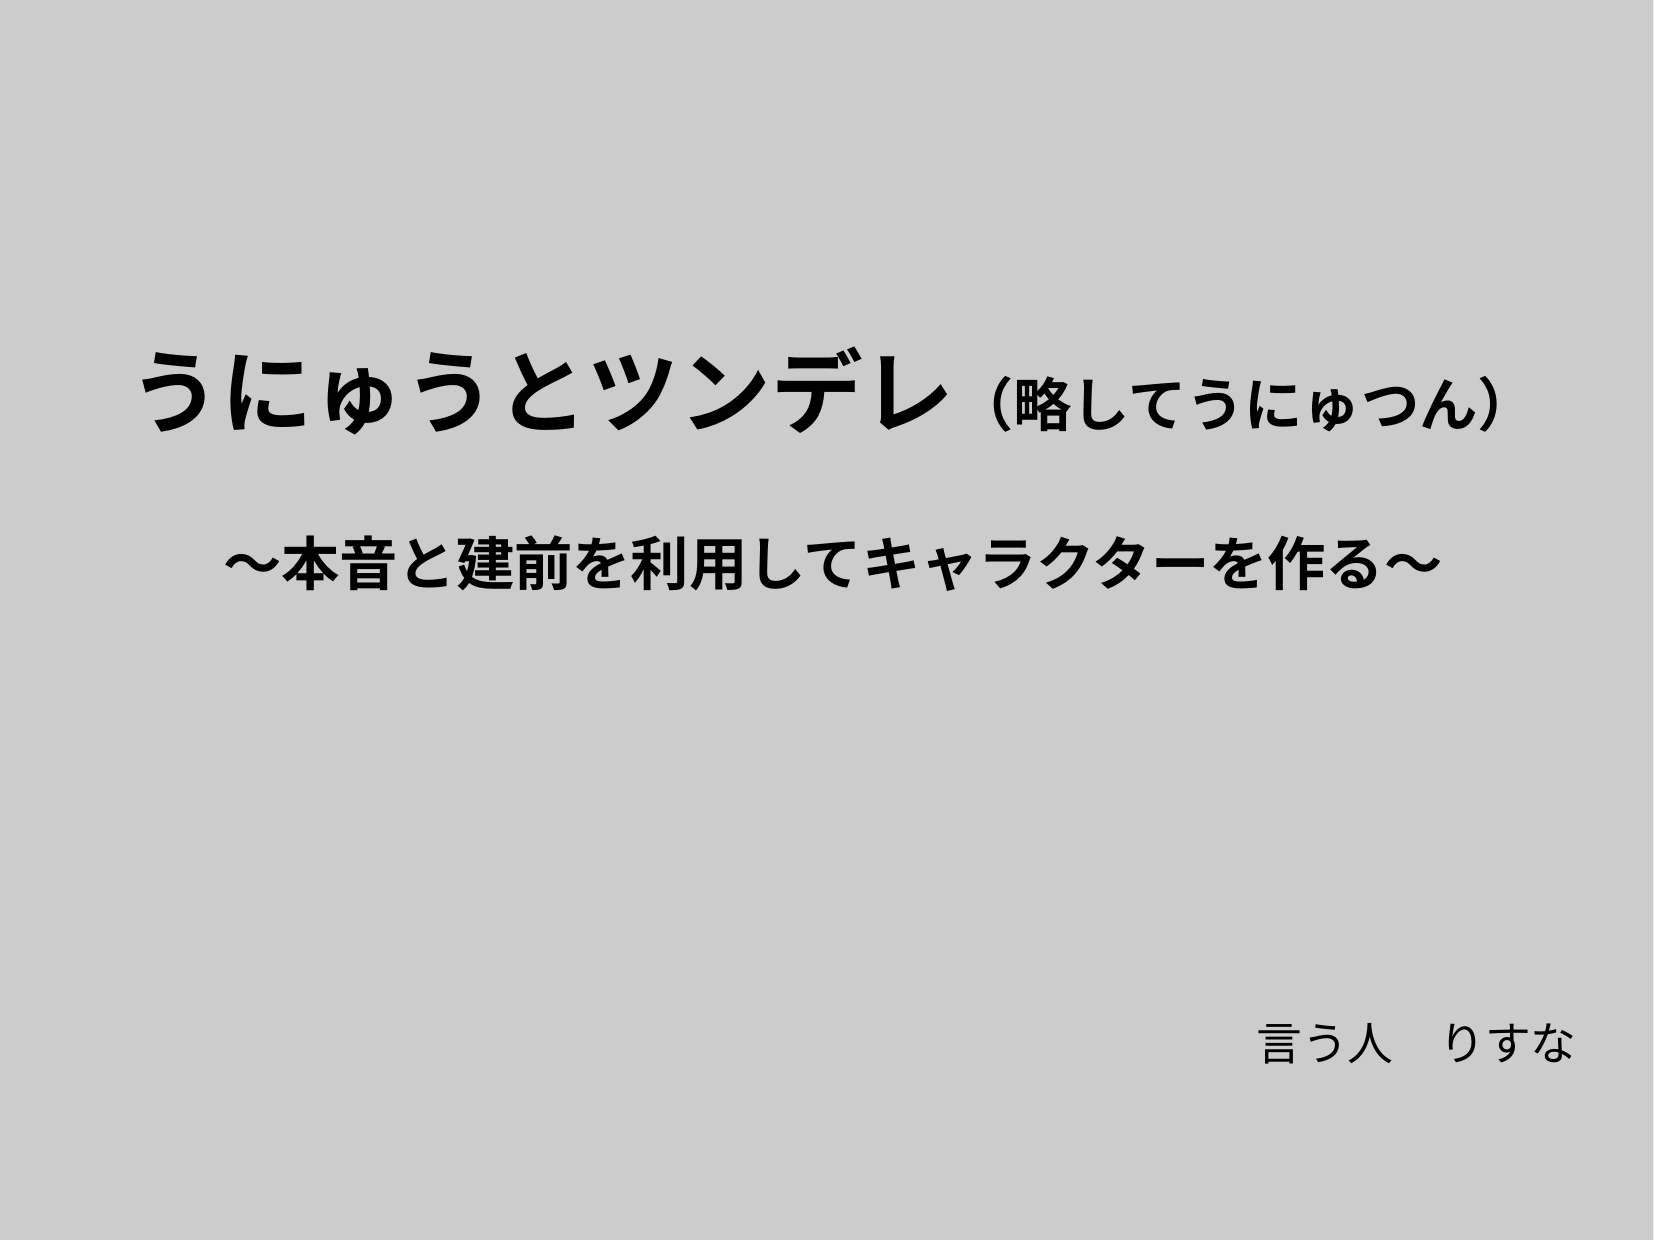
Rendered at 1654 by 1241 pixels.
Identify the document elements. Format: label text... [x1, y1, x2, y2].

title 言う人 りすな [88, 944, 1577, 1138]
subtitle うにゅうとツンデレ（略してうにゅつん） ～本音と建前を利用してキャラクターを作る～ [88, 59, 1577, 863]
